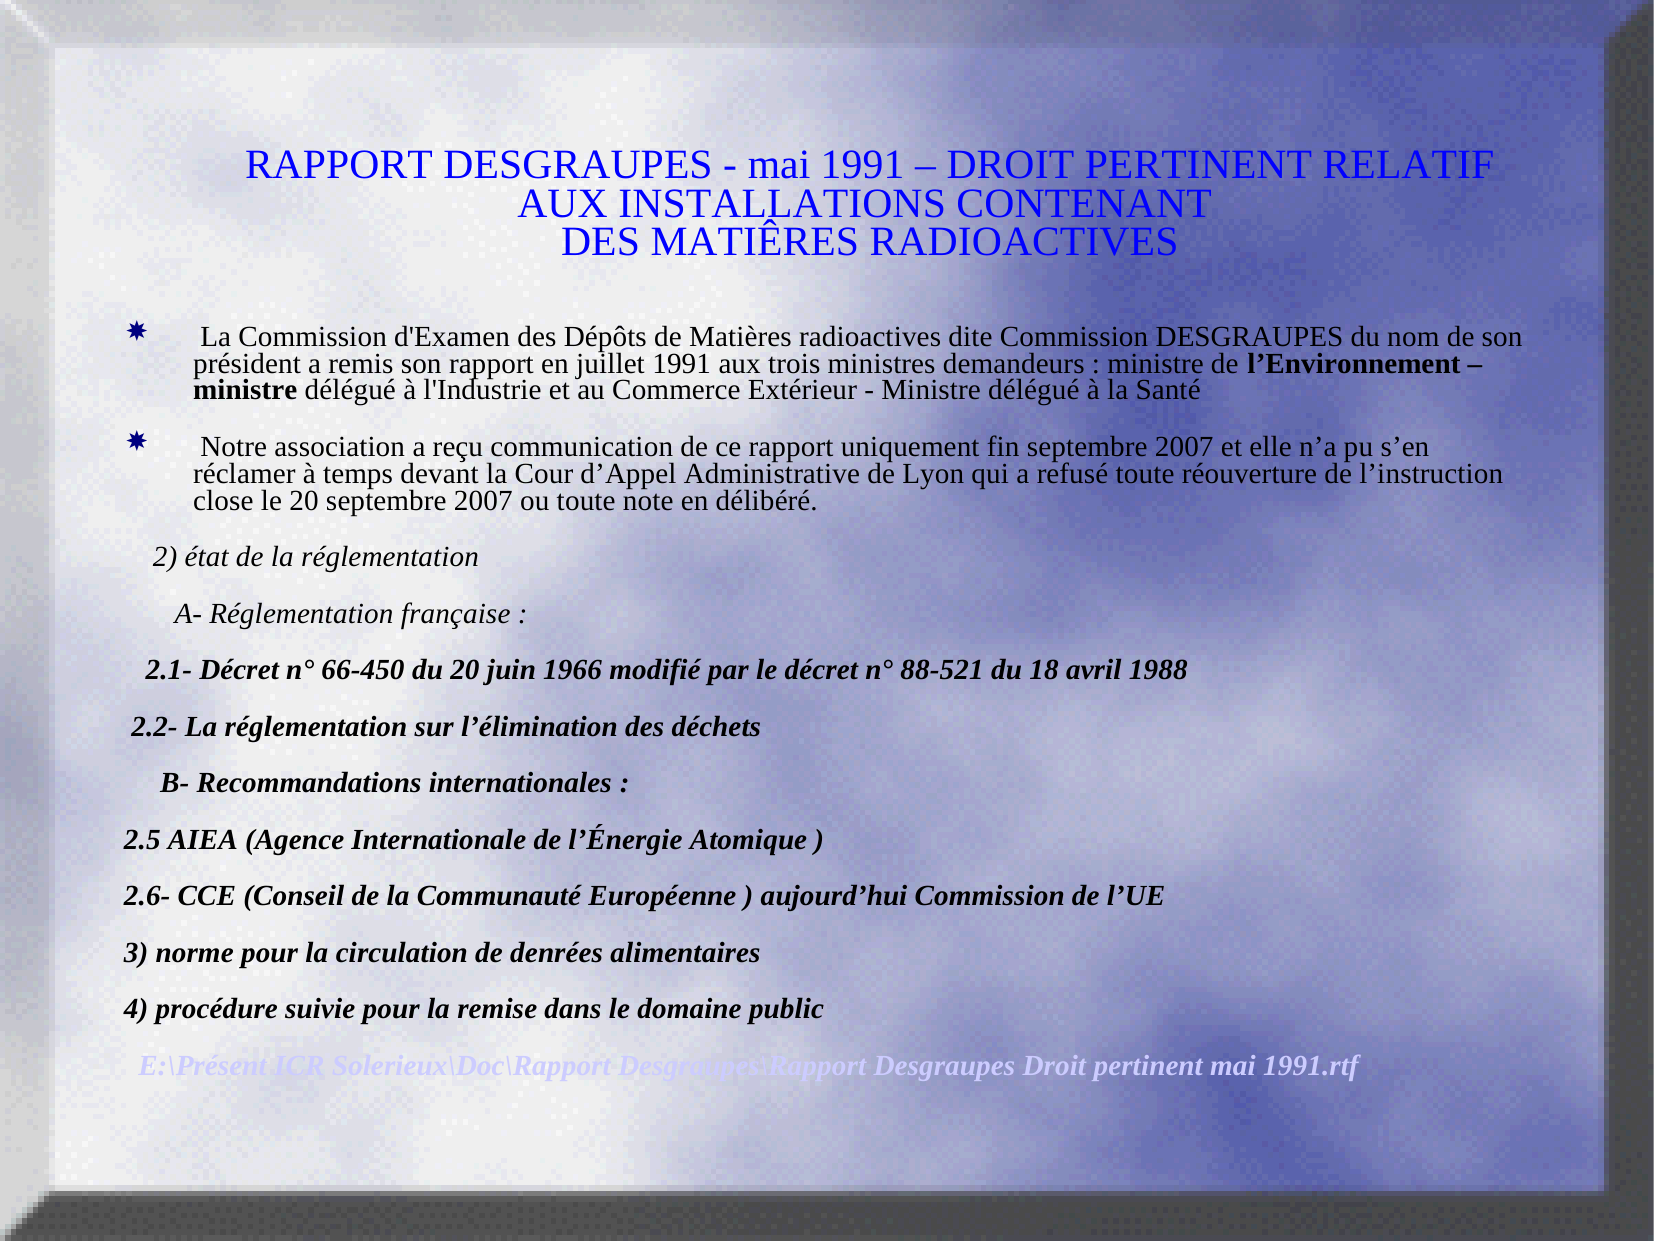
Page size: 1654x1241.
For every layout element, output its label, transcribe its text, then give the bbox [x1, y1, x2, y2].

list La Commission d'Examen des Dépôts de Matières radioactives dite Commission DESGRAUPES du nom de son président a remis son rapport en juillet 1991 aux trois ministres demandeurs : ministre de l’Environnement – ministre délégué à l'Industrie et au Commerce Extérieur - Ministre délégué à la Santé Notre association a reçu communication de ce rapport uniquement fin septembre 2007 et elle n’a pu s’en réclamer à temps devant la Cour d’Appel Administrative de Lyon qui a refusé toute réouverture de l’instruction close le 20 septembre 2007 ou toute note en délibéré. 2) état de la réglementation A- Réglementation française : 2.1- Décret n° 66-450 du 20 juin 1966 modifié par le décret n° 88-521 du 18 avril 1988 2.2- La réglementation sur l’élimination des déchets B- Recommandations internationales : 2.5 AIEA (Agence Internationale de l’Énergie Atomique ) 2.6- CCE (Conseil de la Communauté Européenne ) aujourd’hui Commission de l’UE 3) norme pour la circulation de denrées alimentaires 4) procédure suivie pour la remise dans le domaine public E:\Présent ICR Solerieux\Doc\Rapport Desgraupes\Rapport Desgraupes Droit pertinent mai 1991.rtf [118, 324, 1526, 1140]
picture [0, 0, 1654, 1241]
title RAPPORT DESGRAUPES - mai 1991 – DROIT PERTINENT RELATIF AUX INSTALLATIONS CONTENANT DES MATIÊRES RADIOACTIVES [201, 105, 1539, 306]
